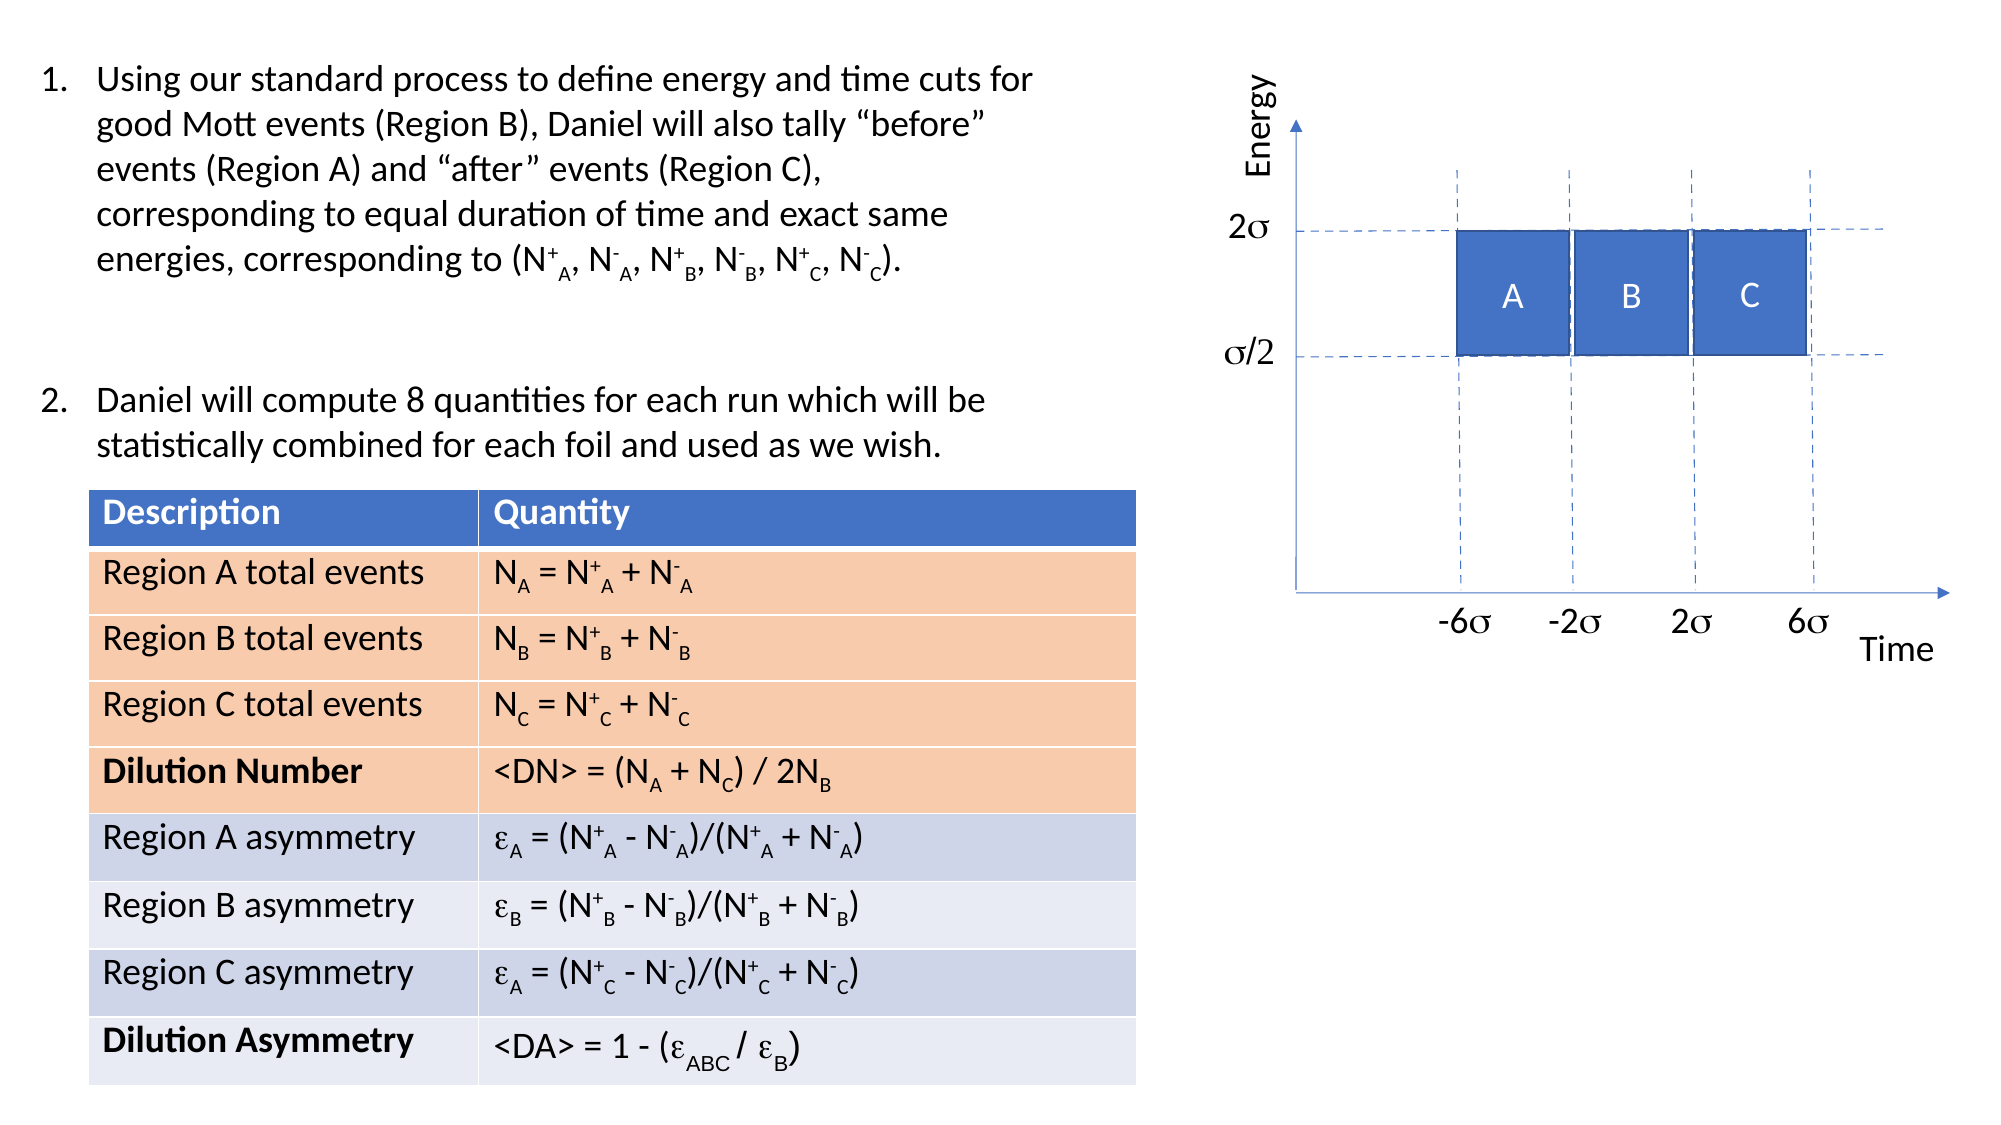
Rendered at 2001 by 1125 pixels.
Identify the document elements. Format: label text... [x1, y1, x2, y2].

table_cell eB = (N+B - N-B)/(N+B + N-B) [479, 882, 1136, 948]
table_cell Region C total events [89, 682, 478, 746]
text_box -2s [1533, 588, 1617, 649]
table_cell Region B asymmetry [89, 882, 478, 948]
table_cell eA = (N+C - N-C)/(N+C + N-C) [479, 950, 1136, 1016]
table_header Description [89, 490, 478, 546]
table_cell Region A asymmetry [89, 814, 478, 881]
table_cell NA = N+A + N-A [479, 552, 1136, 614]
text_box Time [1844, 616, 1950, 677]
table_cell Region A total events [89, 552, 478, 614]
text_box Energy [1225, 59, 1285, 194]
table_cell NC = N+C + N-C [479, 682, 1136, 746]
text_box Using our standard process to define energy and time cuts for good Mott events (Region B), Daniel will also tally “before” events (Region A) and “after” events (Region C), corresponding to equal duration of time and exact same energies, corresponding to (N+A, N-A, N+B, N-B, N+C, N-C). Daniel will compute 8 quantities for each run which will be statistically combined for each foil and used as we wish. [25, 46, 1065, 473]
table_cell <DA> = 1 - (eABC / eB) [479, 1018, 1136, 1085]
text_box -6s [1423, 588, 1506, 649]
text_box 2s [1655, 588, 1728, 649]
table_cell Region B total events [89, 616, 478, 680]
text_box B [1575, 231, 1688, 355]
text_box 6s [1772, 588, 1844, 649]
table_cell <DN> = (NA + NC) / 2NB [479, 748, 1136, 813]
text_box A [1456, 231, 1570, 355]
table_cell NB = N+B + N-B [479, 616, 1136, 680]
table_cell Region C asymmetry [89, 950, 478, 1016]
table_cell Dilution Asymmetry [89, 1018, 478, 1085]
table_cell Dilution Number [89, 748, 478, 813]
text_box 2s [1213, 194, 1285, 254]
table_header Quantity [479, 490, 1136, 546]
text_box s/2 [1208, 319, 1291, 380]
text_box C [1693, 231, 1807, 355]
table_cell eA = (N+A - N-A)/(N+A + N-A) [479, 814, 1136, 881]
